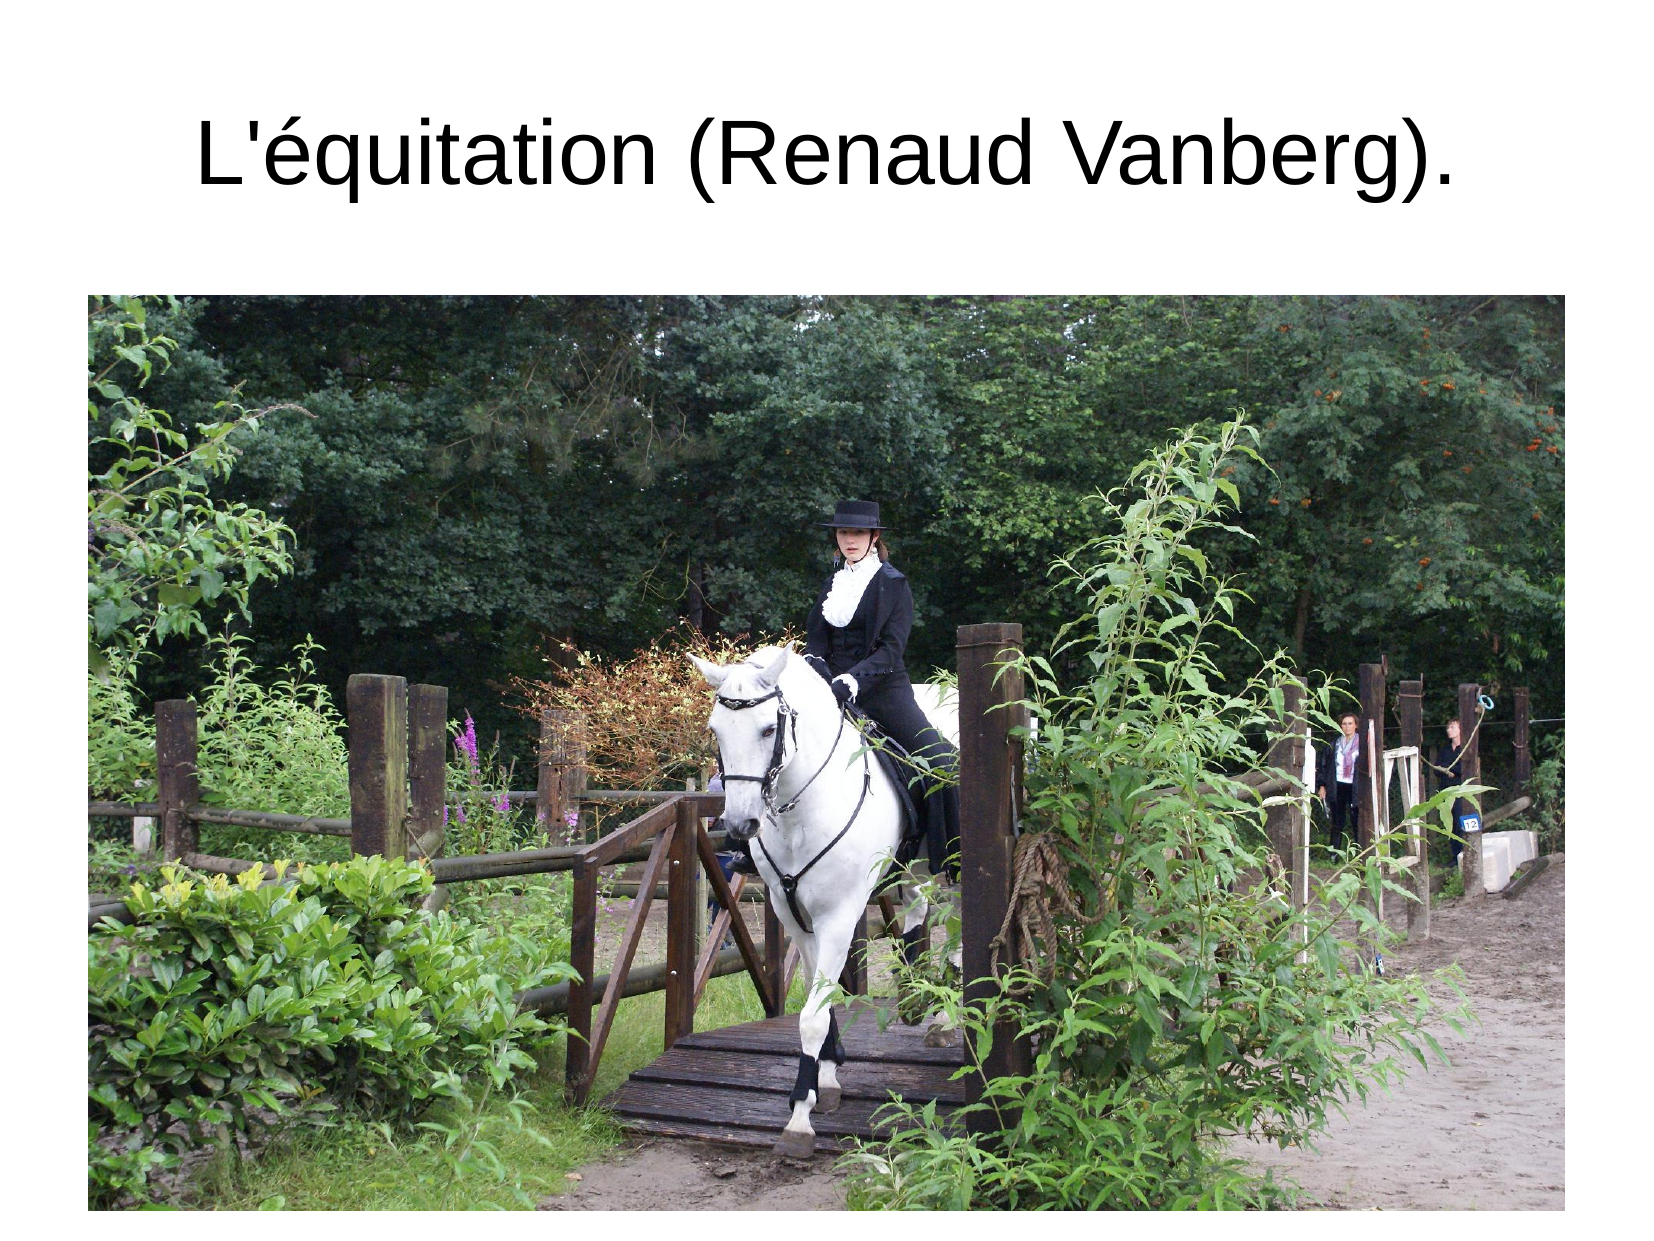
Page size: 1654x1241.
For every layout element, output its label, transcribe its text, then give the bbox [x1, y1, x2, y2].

title L'équitation (Renaud Vanberg). [82, 56, 1571, 250]
picture [88, 295, 1565, 1211]
